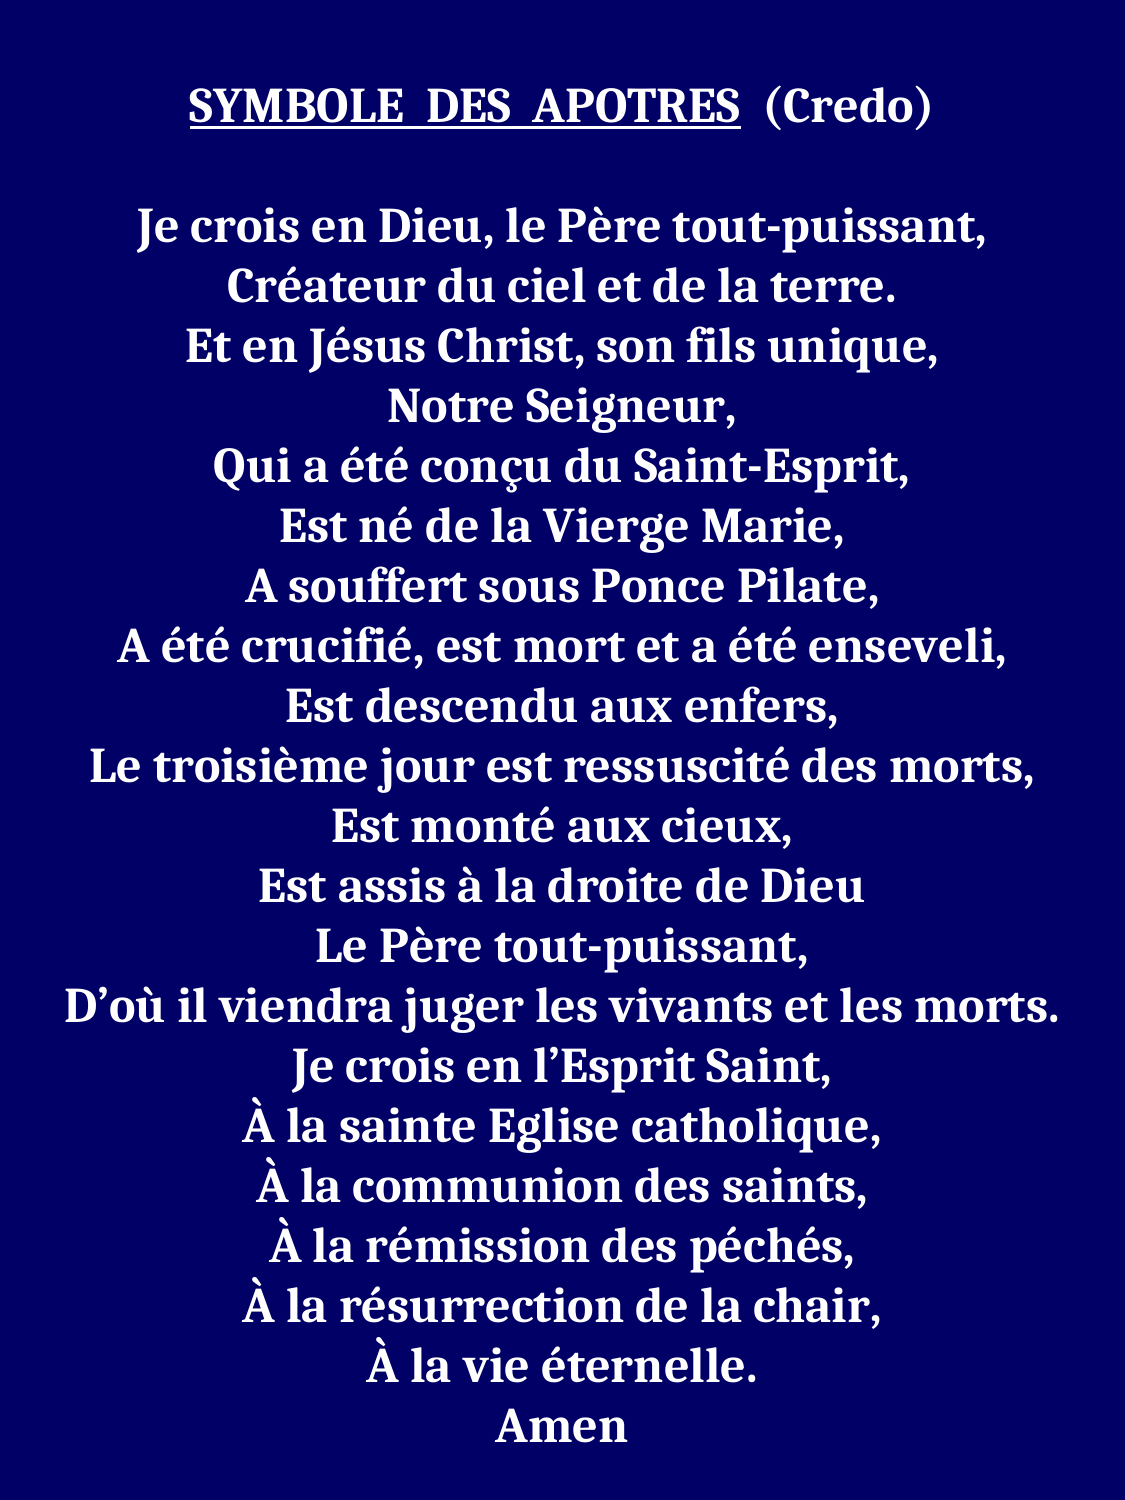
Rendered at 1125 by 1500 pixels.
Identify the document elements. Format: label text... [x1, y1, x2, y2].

text_box SYMBOLE DES APOTRES (Credo) Je crois en Dieu, le Père tout-puissant, Créateur du ciel et de la terre. Et en Jésus Christ, son fils unique, Notre Seigneur, Qui a été conçu du Saint-Esprit, Est né de la Vierge Marie, A souffert sous Ponce Pilate, A été crucifié, est mort et a été enseveli, Est descendu aux enfers, Le troisième jour est ressuscité des morts, Est monté aux cieux, Est assis à la droite de Dieu Le Père tout-puissant, D’où il viendra juger les vivants et les morts. Je crois en l’Esprit Saint, À la sainte Eglise catholique, À la communion des saints, À la rémission des péchés, À la résurrection de la chair, À la vie éternelle. Amen [0, 64, 1125, 1461]
